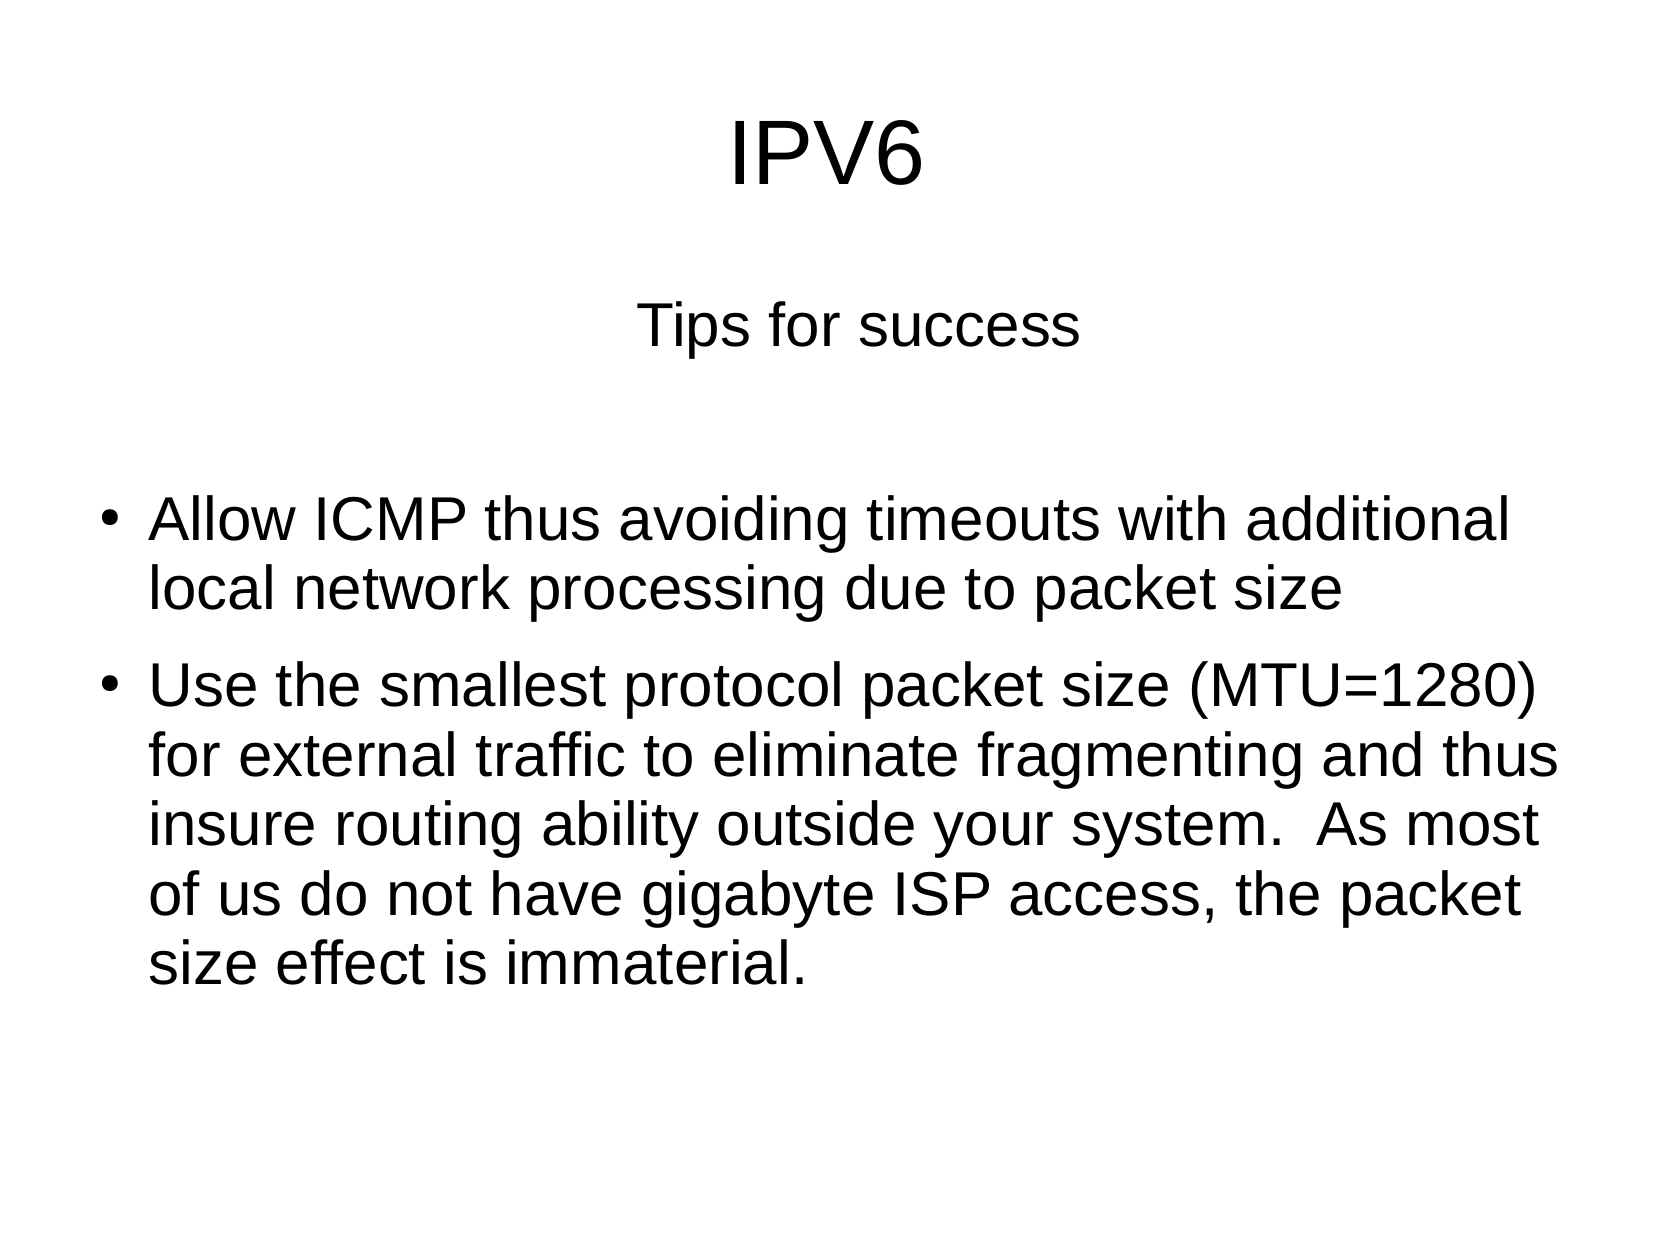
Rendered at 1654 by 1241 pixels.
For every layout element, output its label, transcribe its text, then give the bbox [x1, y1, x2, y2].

title IPV6 [82, 49, 1571, 257]
list Tips for success Allow ICMP thus avoiding timeouts with additional local network processing due to packet size Use the smallest protocol packet size (MTU=1280) for external traffic to eliminate fragmenting and thus insure routing ability outside your system. As most of us do not have gigabyte ISP access, the packet size effect is immaterial. [82, 290, 1571, 1010]
